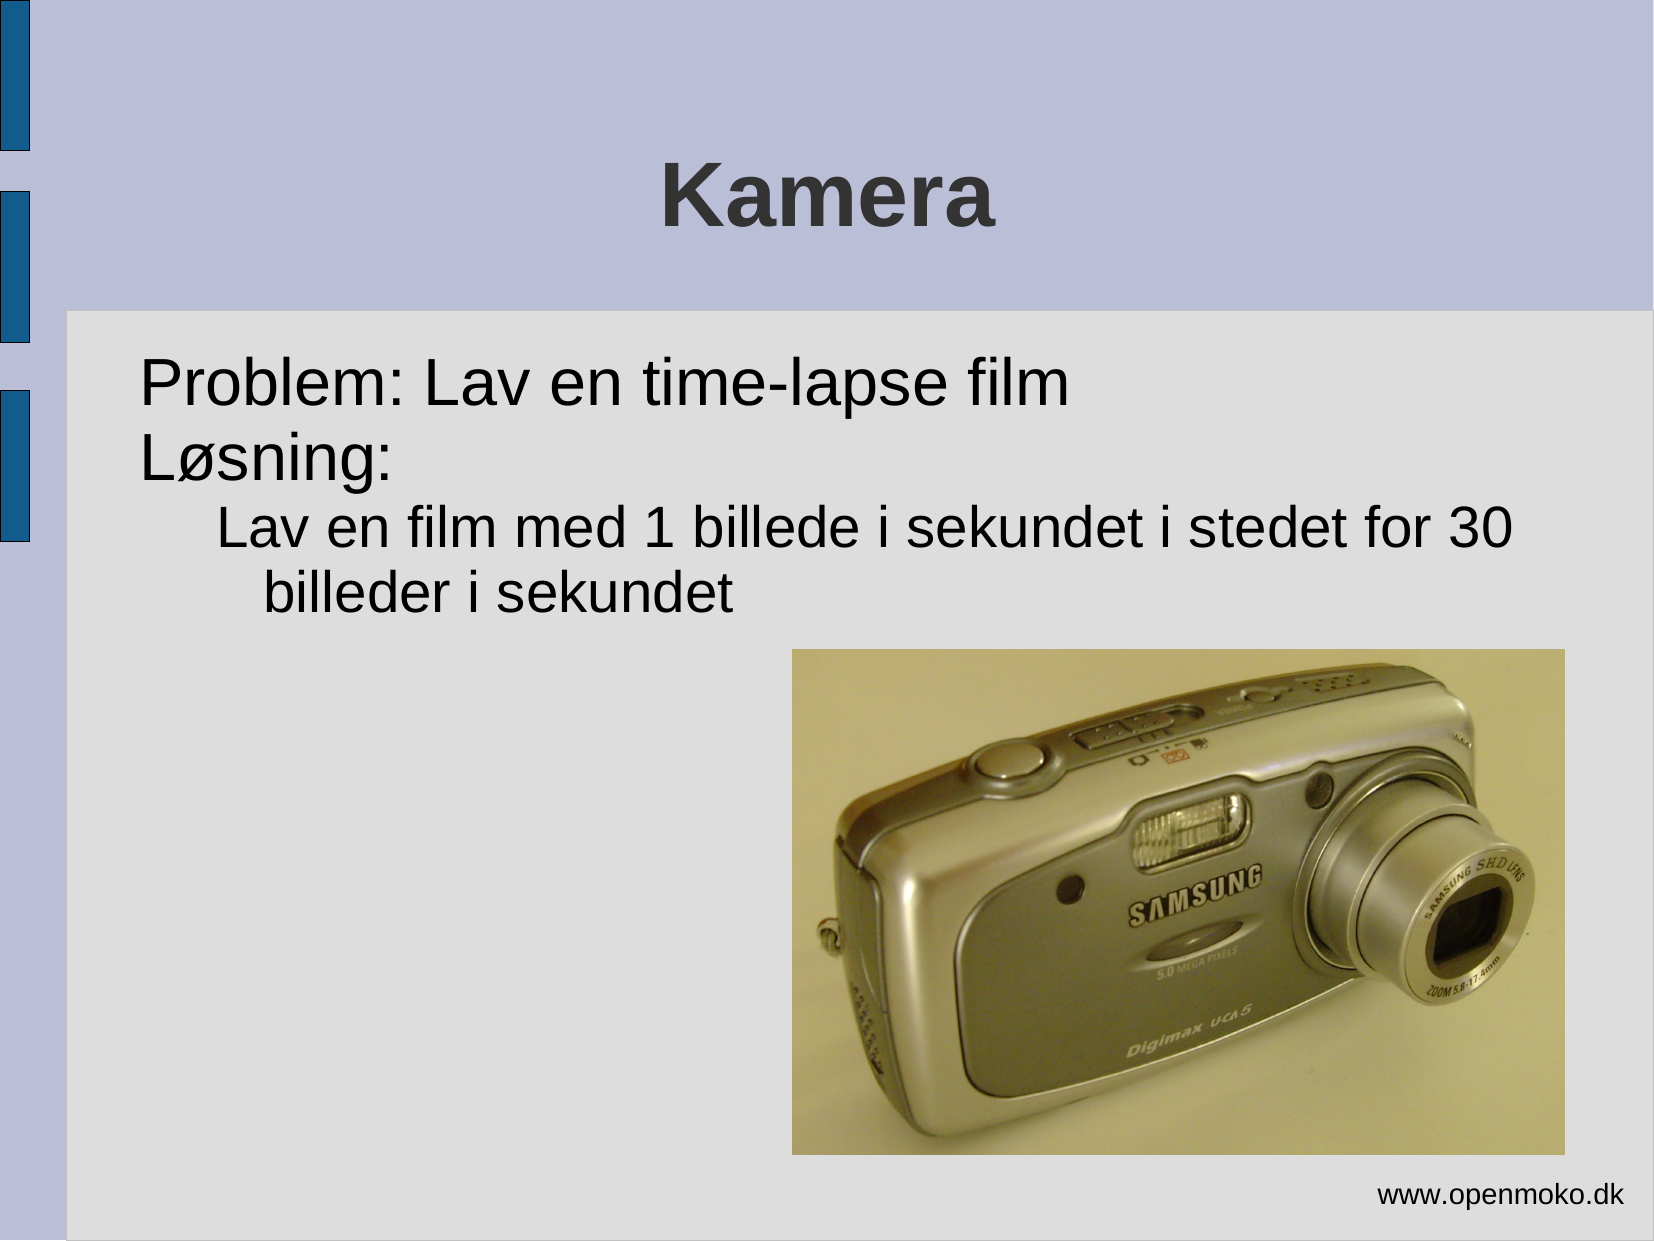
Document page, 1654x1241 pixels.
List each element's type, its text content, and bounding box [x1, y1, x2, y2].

title Kamera [121, 91, 1534, 299]
list Problem: Lav en time-lapse film Løsning: Lav en film med 1 billede i sekundet i stedet for 30 billeder i sekundet [121, 344, 1534, 1127]
picture [792, 649, 1565, 1155]
